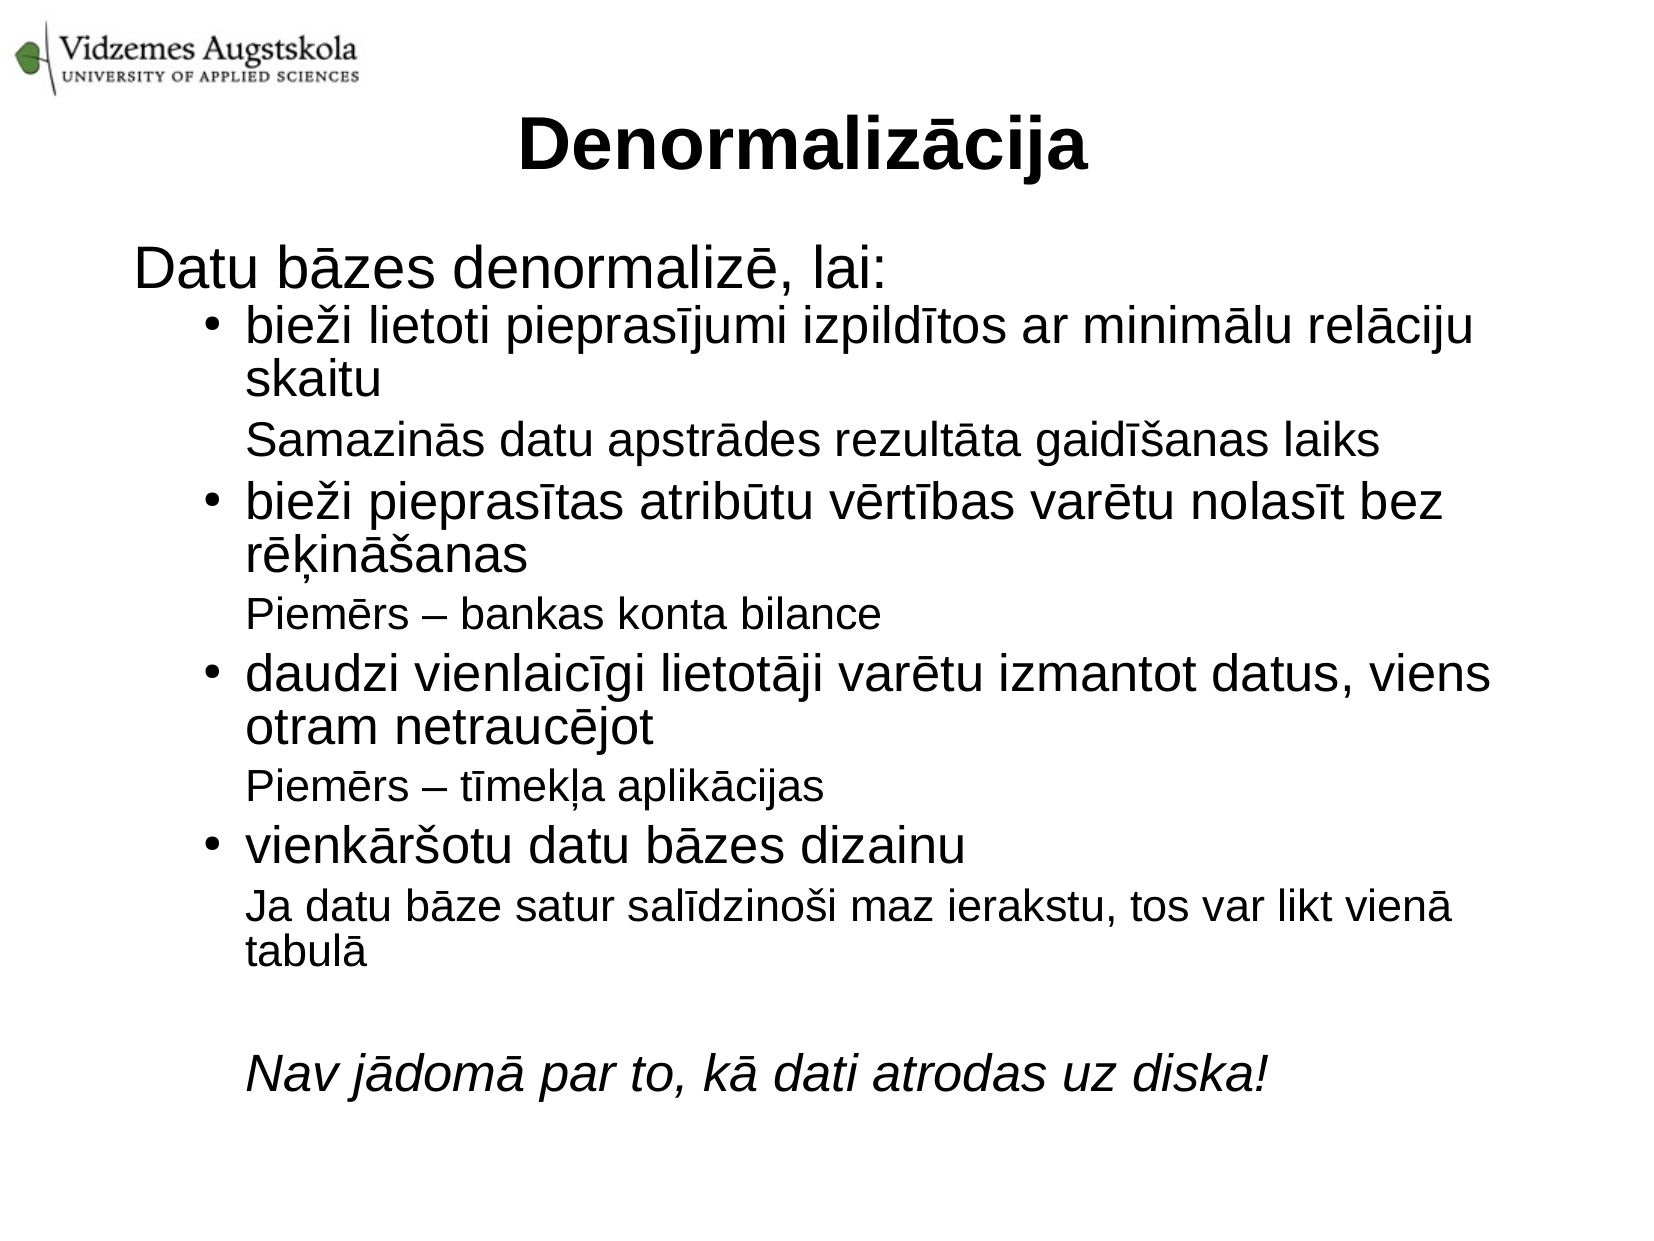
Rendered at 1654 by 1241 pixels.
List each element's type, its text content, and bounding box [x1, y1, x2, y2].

picture [5, 2, 368, 113]
title Denormalizācija [94, 103, 1512, 188]
list Datu bāzes denormalizē, lai: bieži lietoti pieprasījumi izpildītos ar minimālu relāciju skaitu Samazinās datu apstrādes rezultāta gaidīšanas laiks bieži pieprasītas atribūtu vērtības varētu nolasīt bez rēķināšanas Piemērs – bankas konta bilance daudzi vienlaicīgi lietotāji varētu izmantot datus, viens otram netraucējot Piemērs – tīmekļa aplikācijas vienkāršotu datu bāzes dizainu Ja datu bāze satur salīdzinoši maz ierakstu, tos var likt vienā tabulā Nav jādomā par to, kā dati atrodas uz diska! [82, 236, 1569, 1107]
